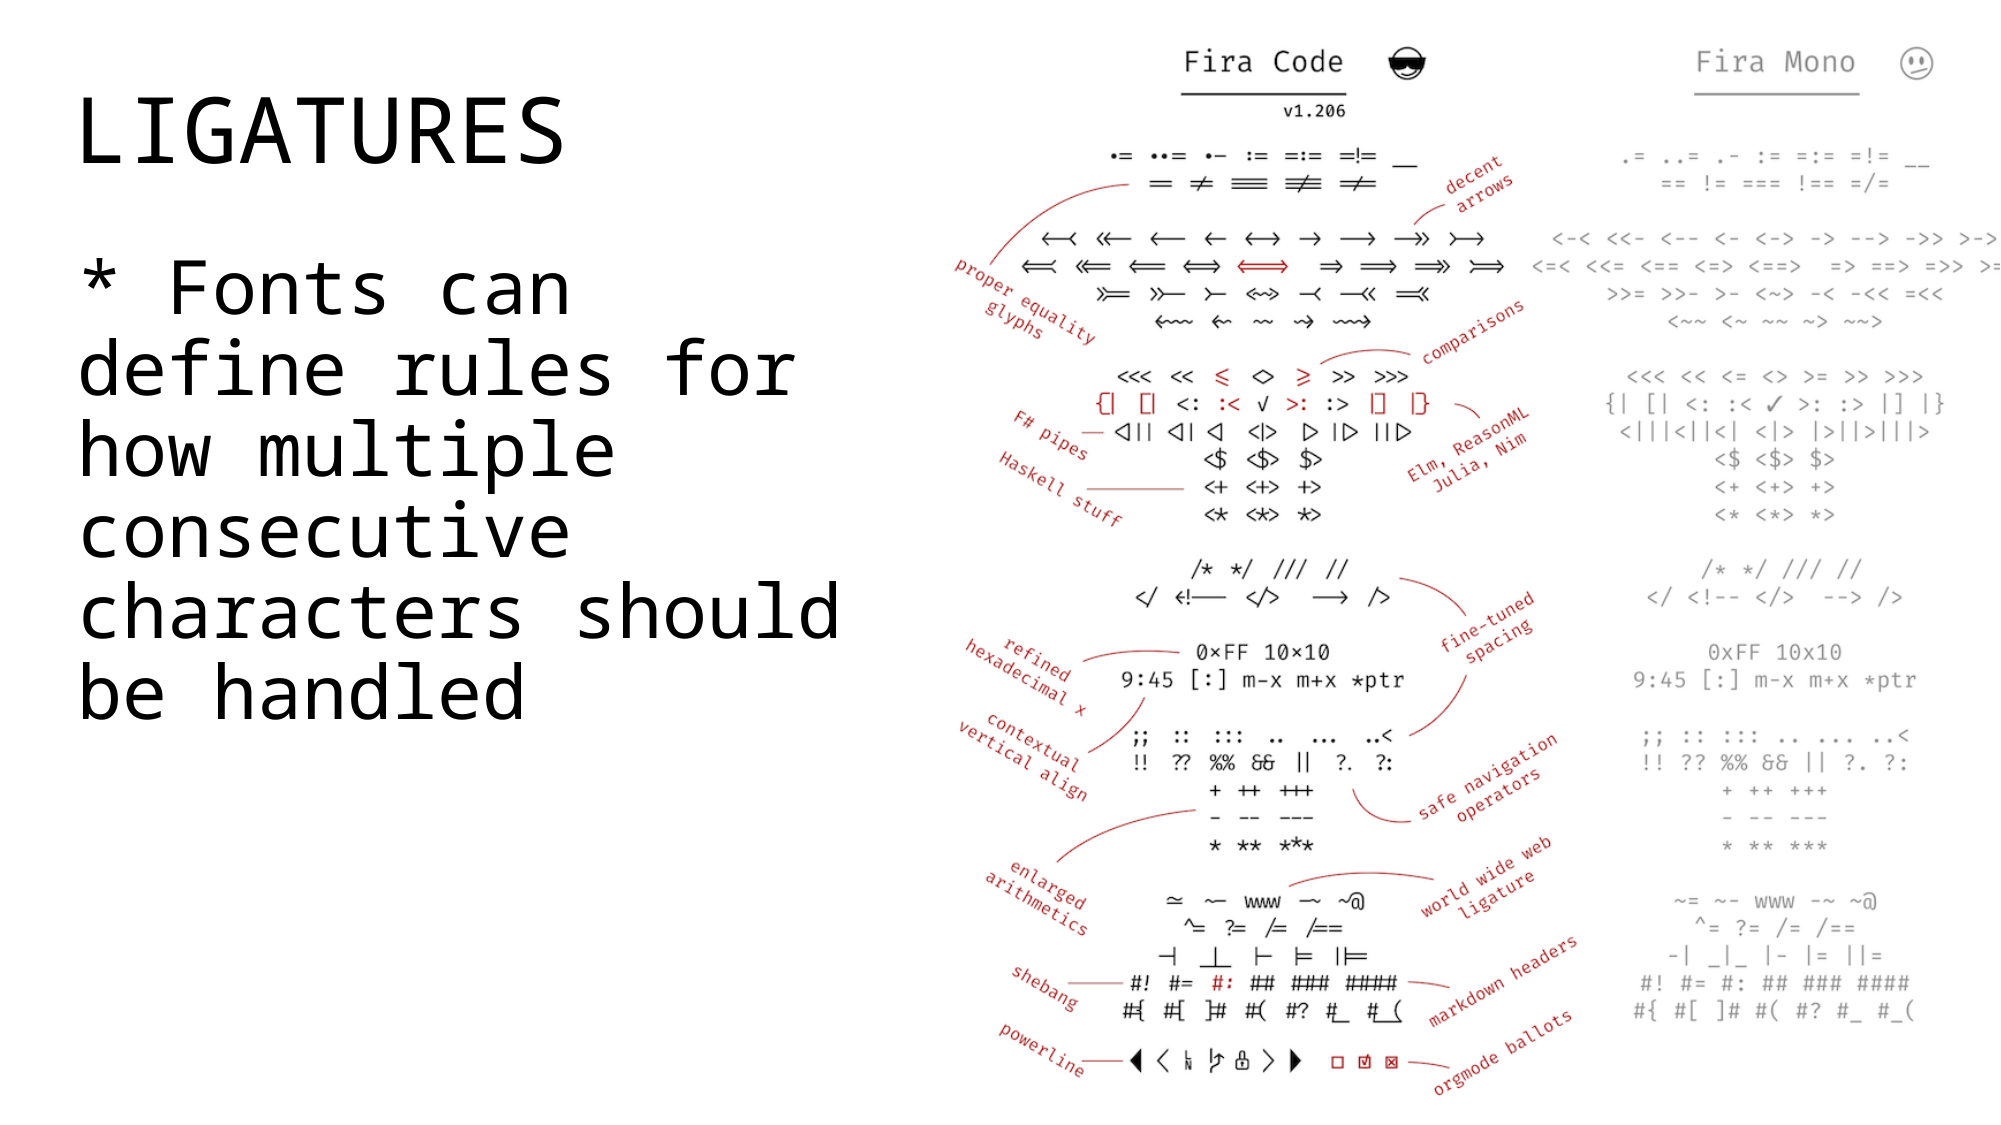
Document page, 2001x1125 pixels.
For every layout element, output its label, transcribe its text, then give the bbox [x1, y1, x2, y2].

text_box * Fonts can define rules for how multiple consecutive characters should be handled [62, 242, 877, 1069]
picture [935, 0, 2000, 1125]
title LIGATURES [59, 24, 935, 243]
